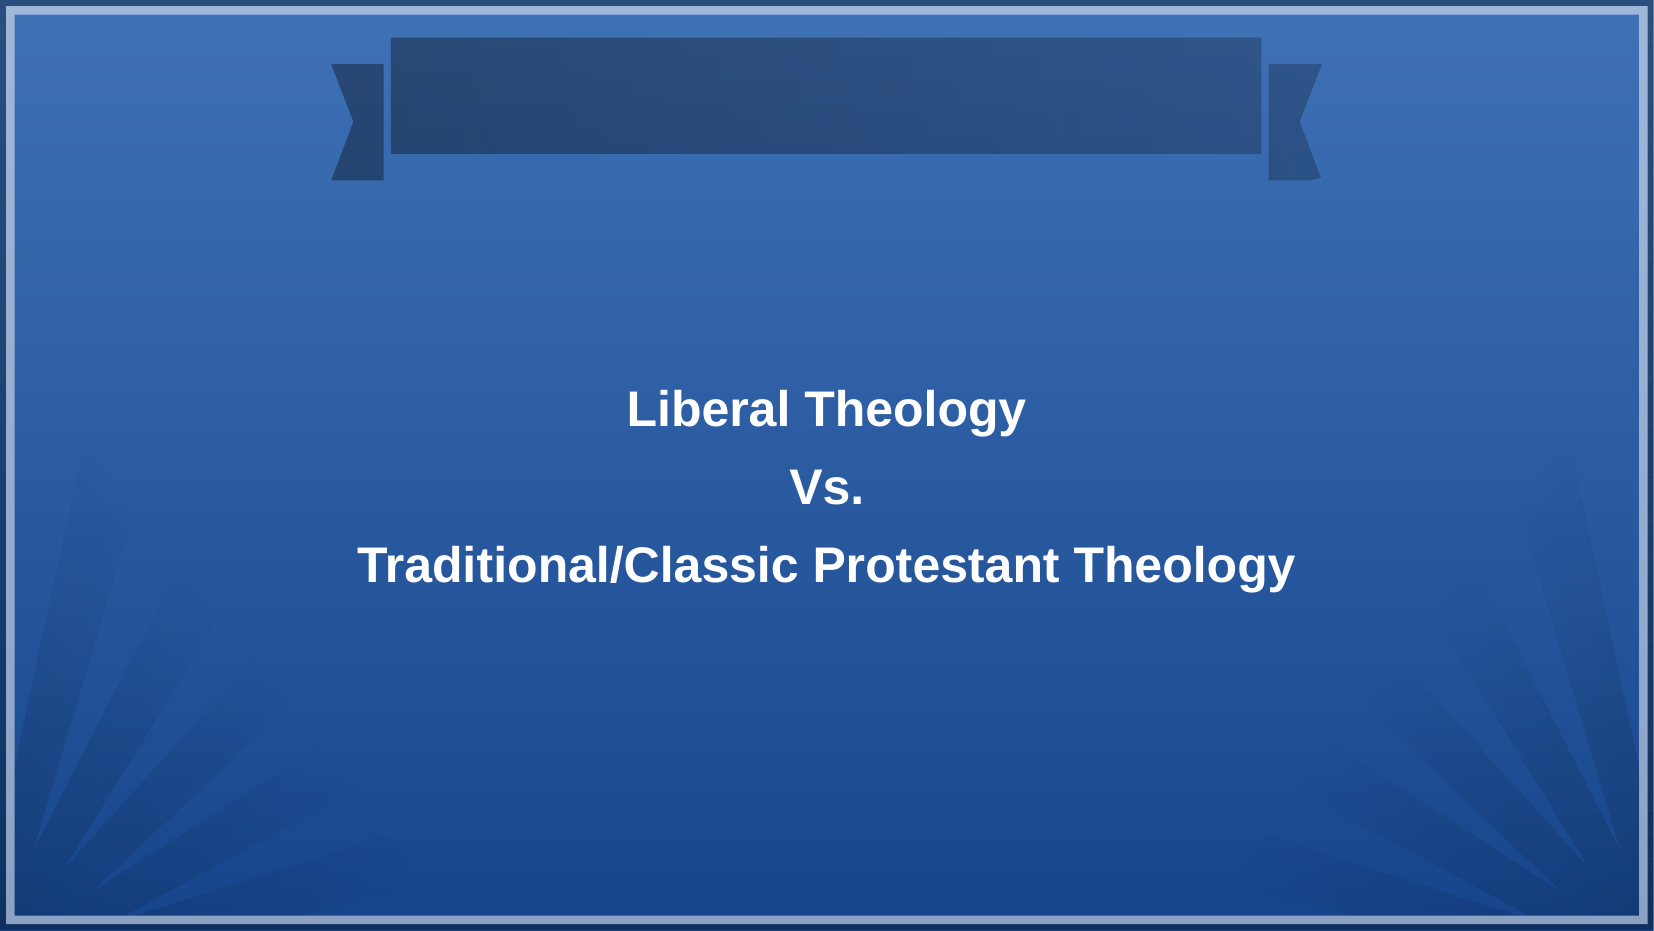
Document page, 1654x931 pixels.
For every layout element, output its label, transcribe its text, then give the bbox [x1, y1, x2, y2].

list Liberal Theology Vs. Traditional/Classic Protestant Theology [82, 217, 1571, 758]
